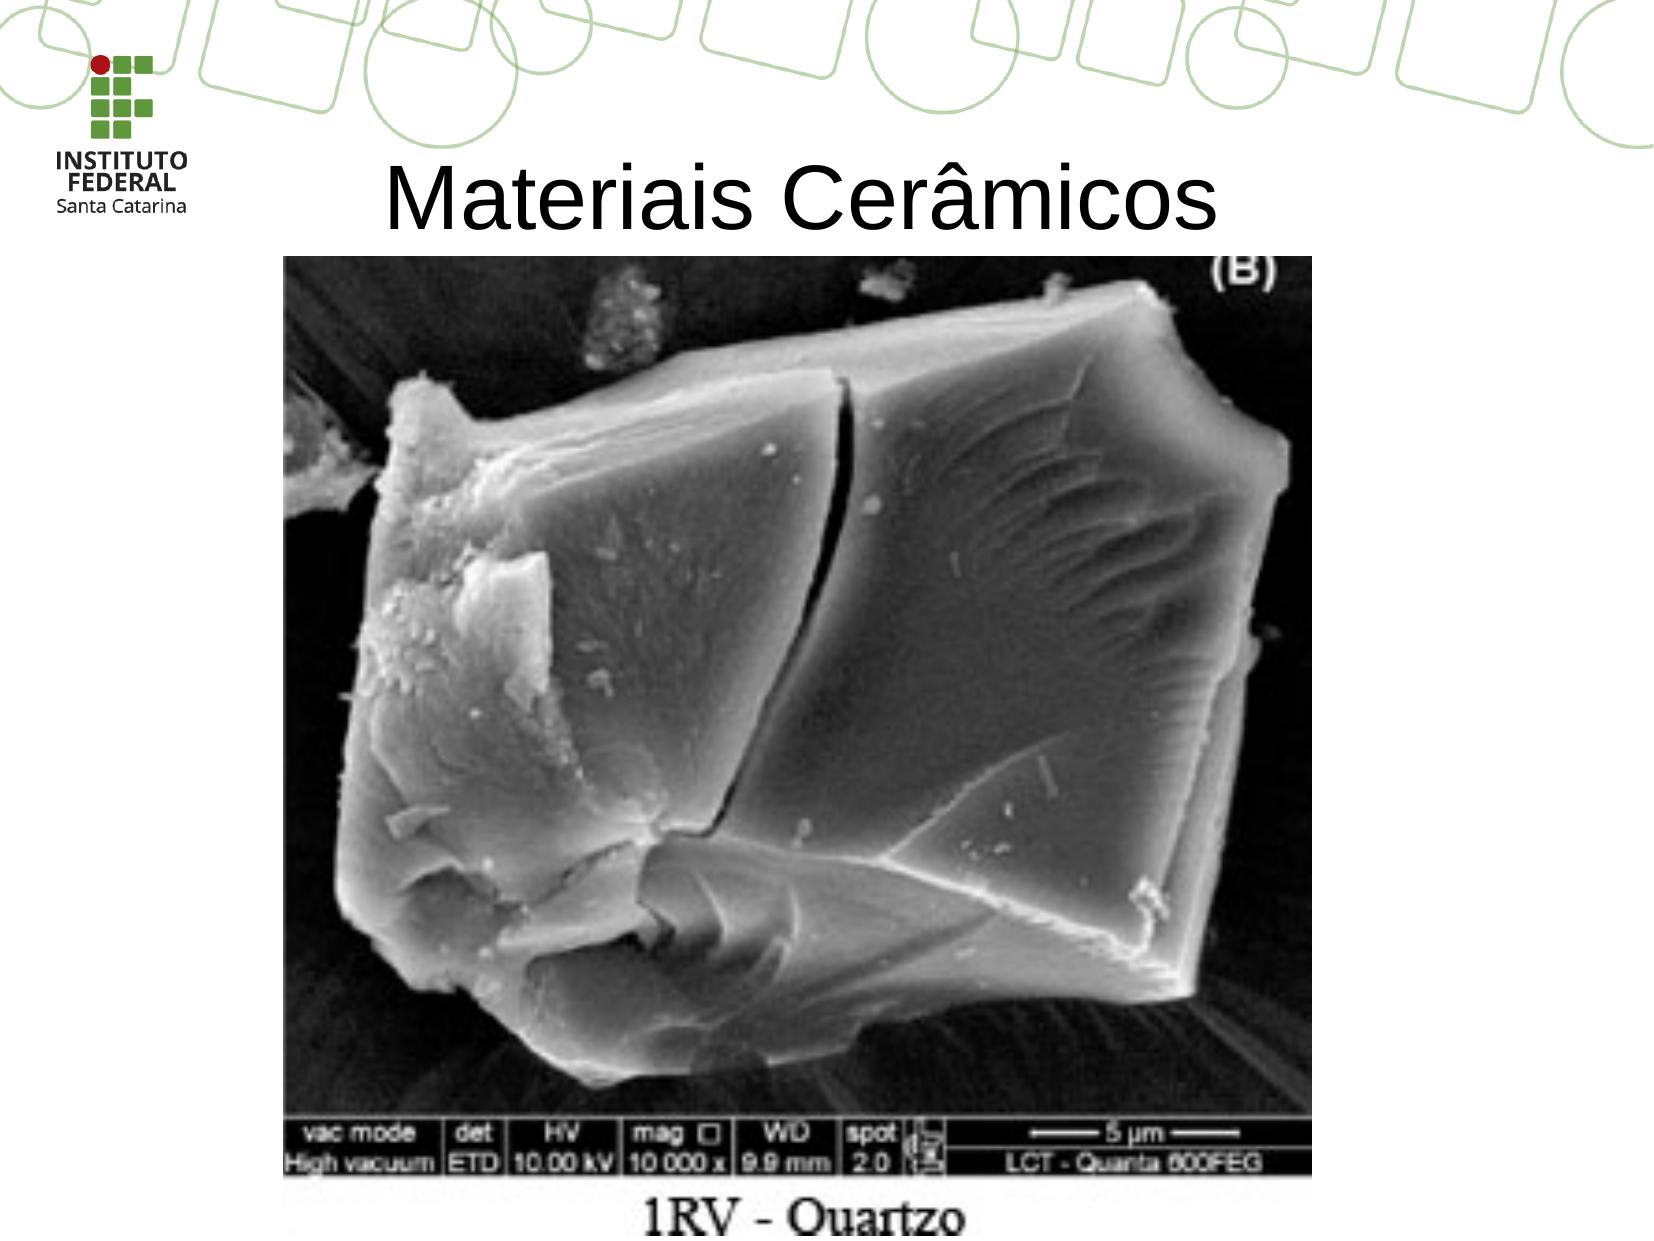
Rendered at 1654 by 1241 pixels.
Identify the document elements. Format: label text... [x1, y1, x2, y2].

title Materiais Cerâmicos [70, 94, 1559, 302]
picture [0, 0, 1654, 1236]
